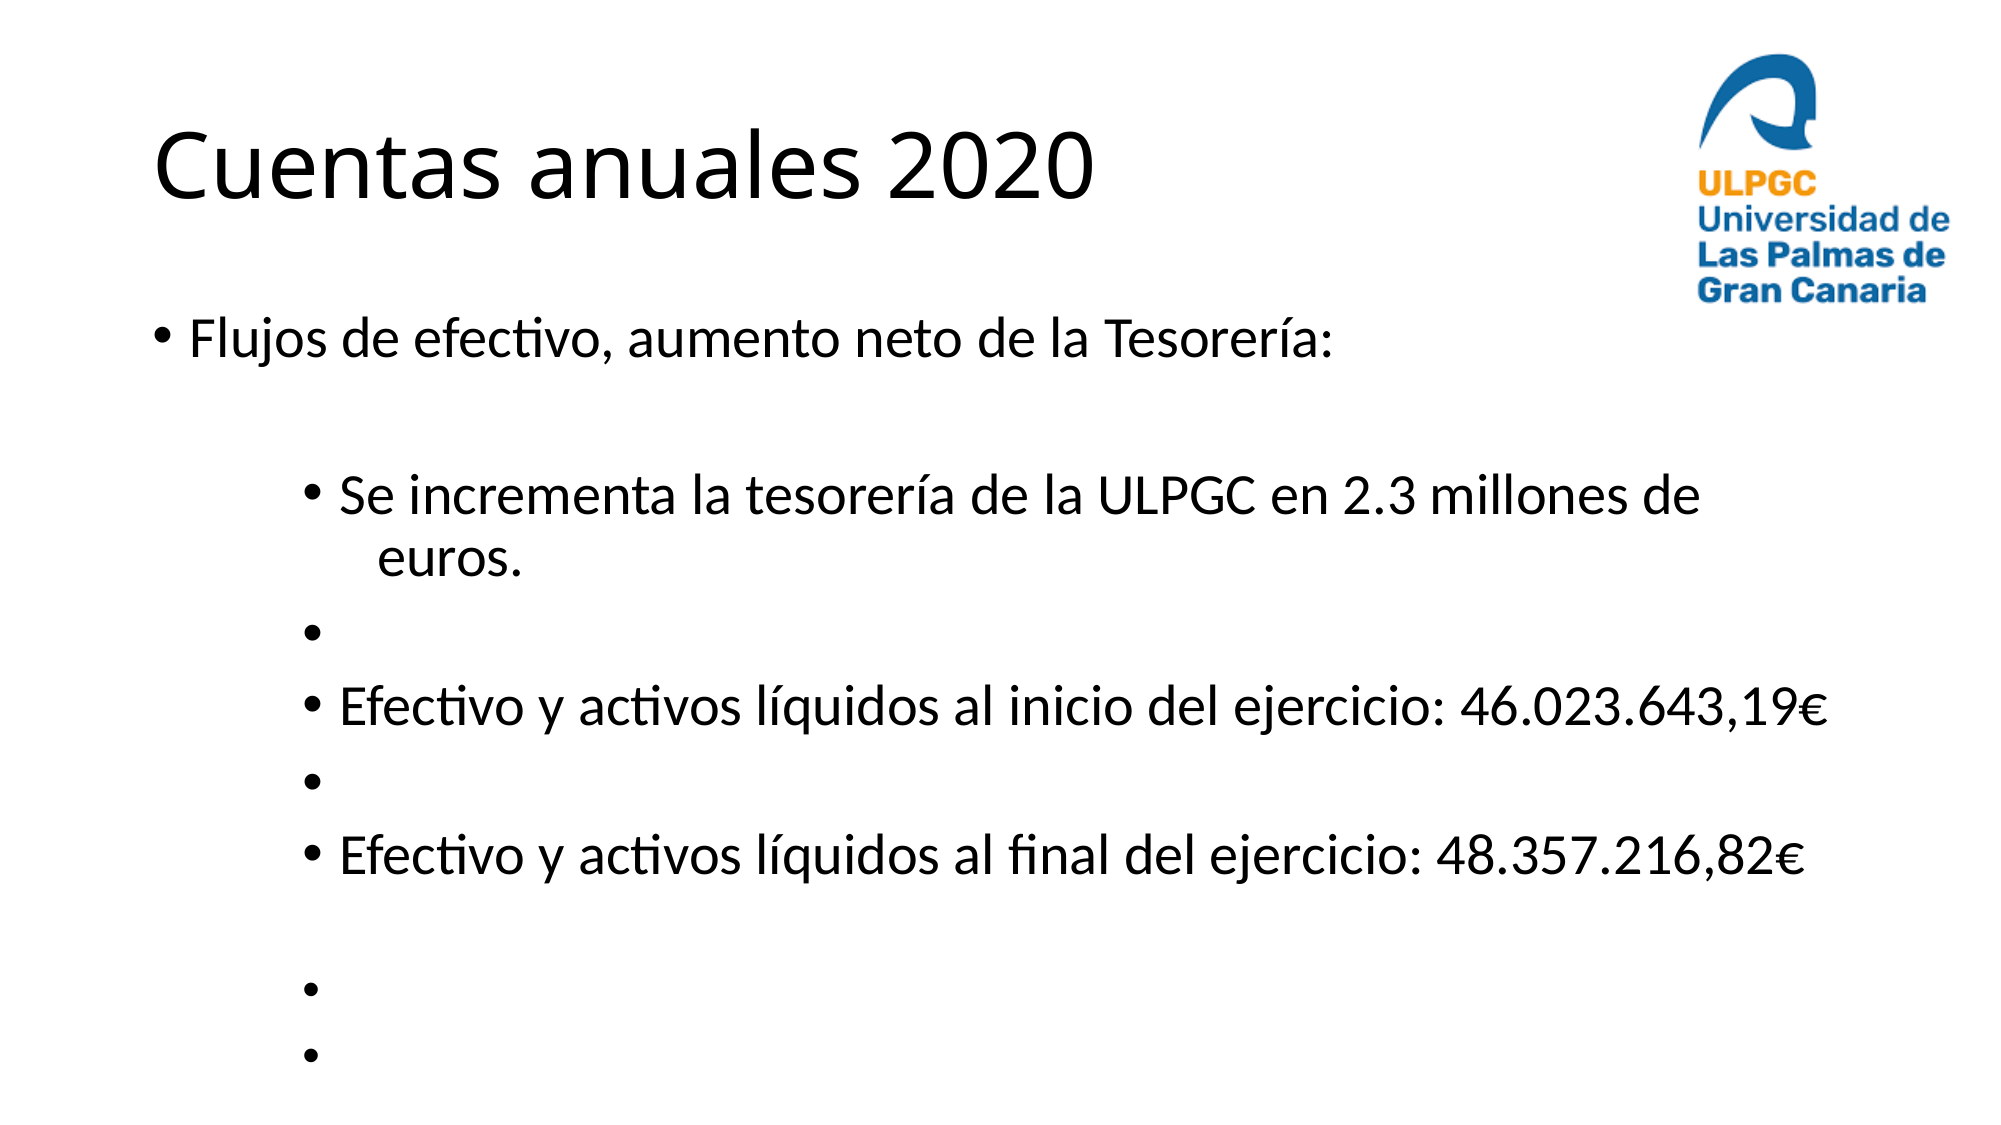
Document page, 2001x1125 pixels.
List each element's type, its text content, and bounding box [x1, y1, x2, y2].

title Cuentas anuales 2020 [137, 59, 1648, 278]
list Flujos de efectivo, aumento neto de la Tesorería: Se incrementa la tesorería de la ULPGC en 2.3 millones de euros. Efectivo y activos líquidos al inicio del ejercicio: 46.023.643,19€ Efectivo y activos líquidos al final del ejercicio: 48.357.216,82€ [137, 299, 1863, 1014]
picture [1648, 4, 2000, 355]
